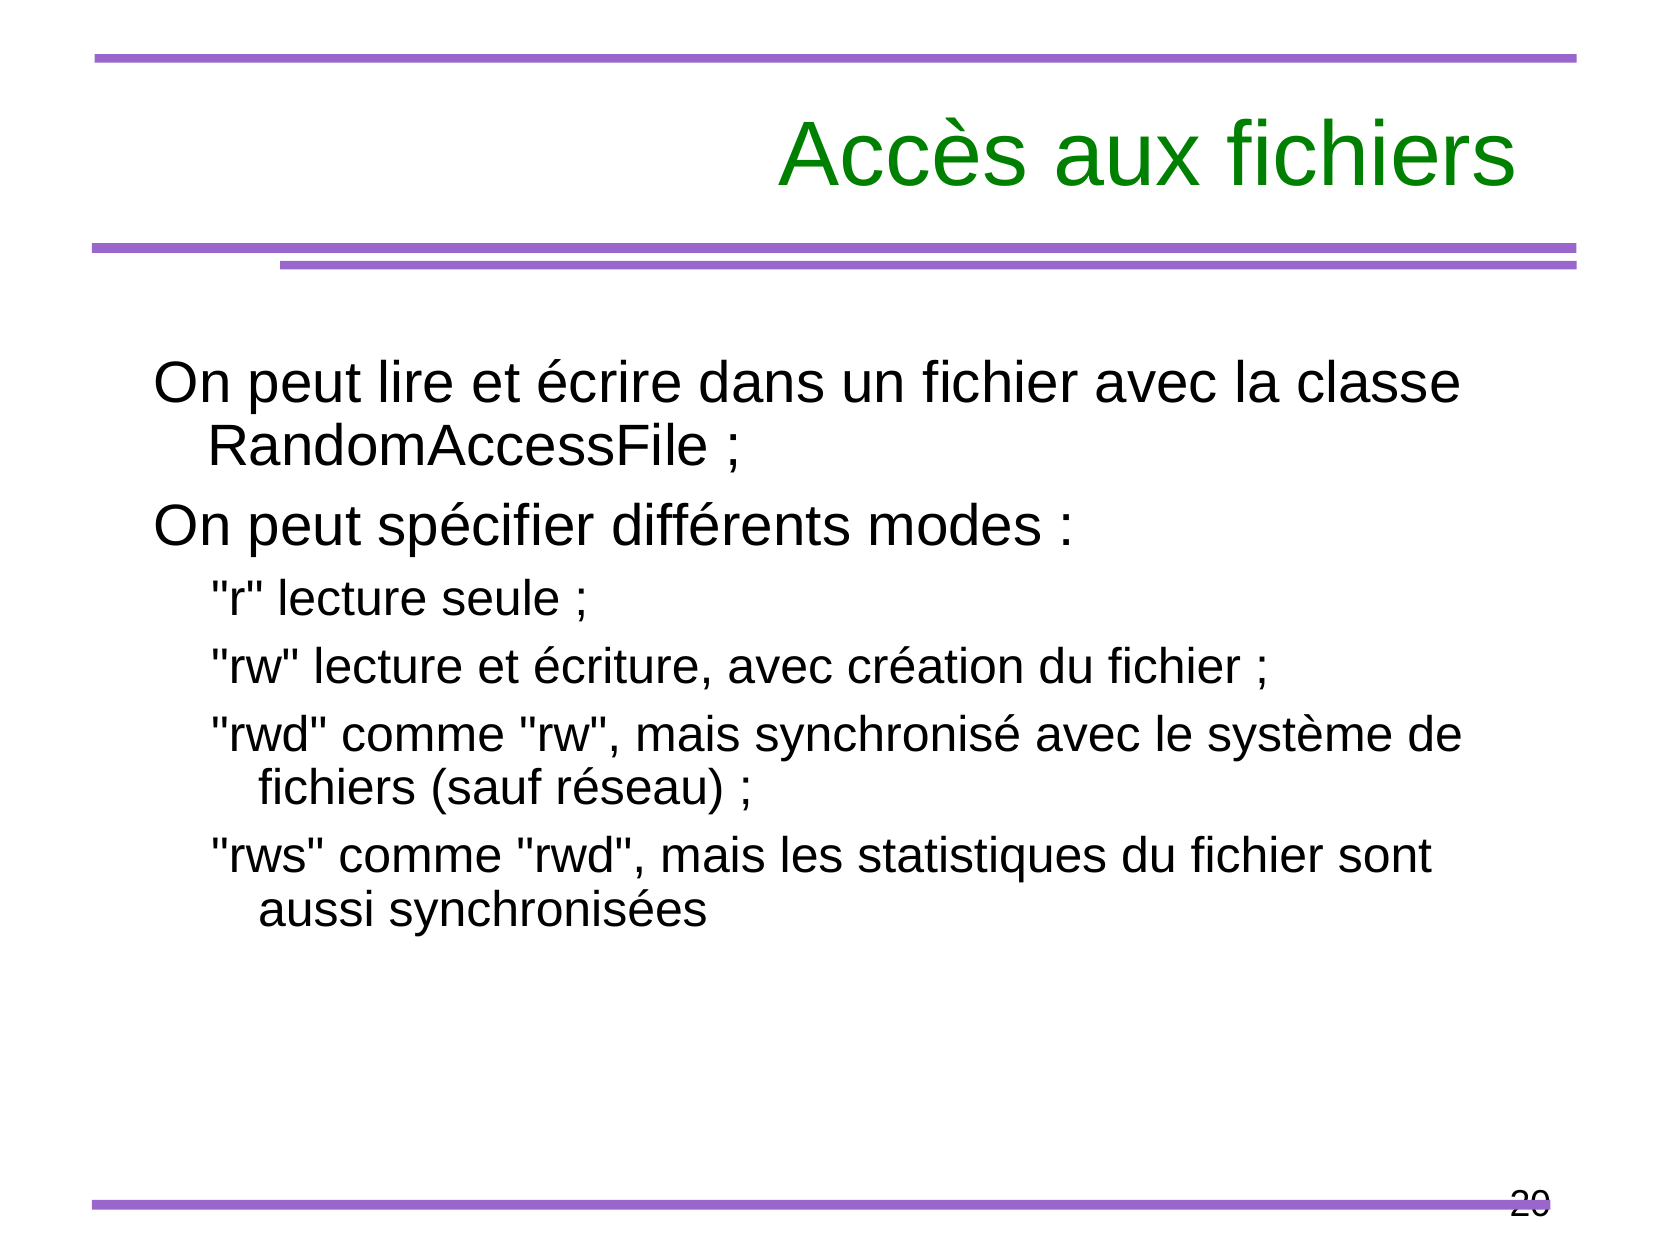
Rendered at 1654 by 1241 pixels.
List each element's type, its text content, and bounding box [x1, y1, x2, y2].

list On peut lire et écrire dans un fichier avec la classe RandomAccessFile ; On peut spécifier différents modes : "r" lecture seule ; "rw" lecture et écriture, avec création du fichier ; "rwd" comme "rw", mais synchronisé avec le système de fichiers (sauf réseau) ; "rws" comme "rwd", mais les statistiques du fichier sont aussi synchronisées [121, 344, 1534, 1142]
title Accès aux fichiers [121, 42, 1534, 265]
